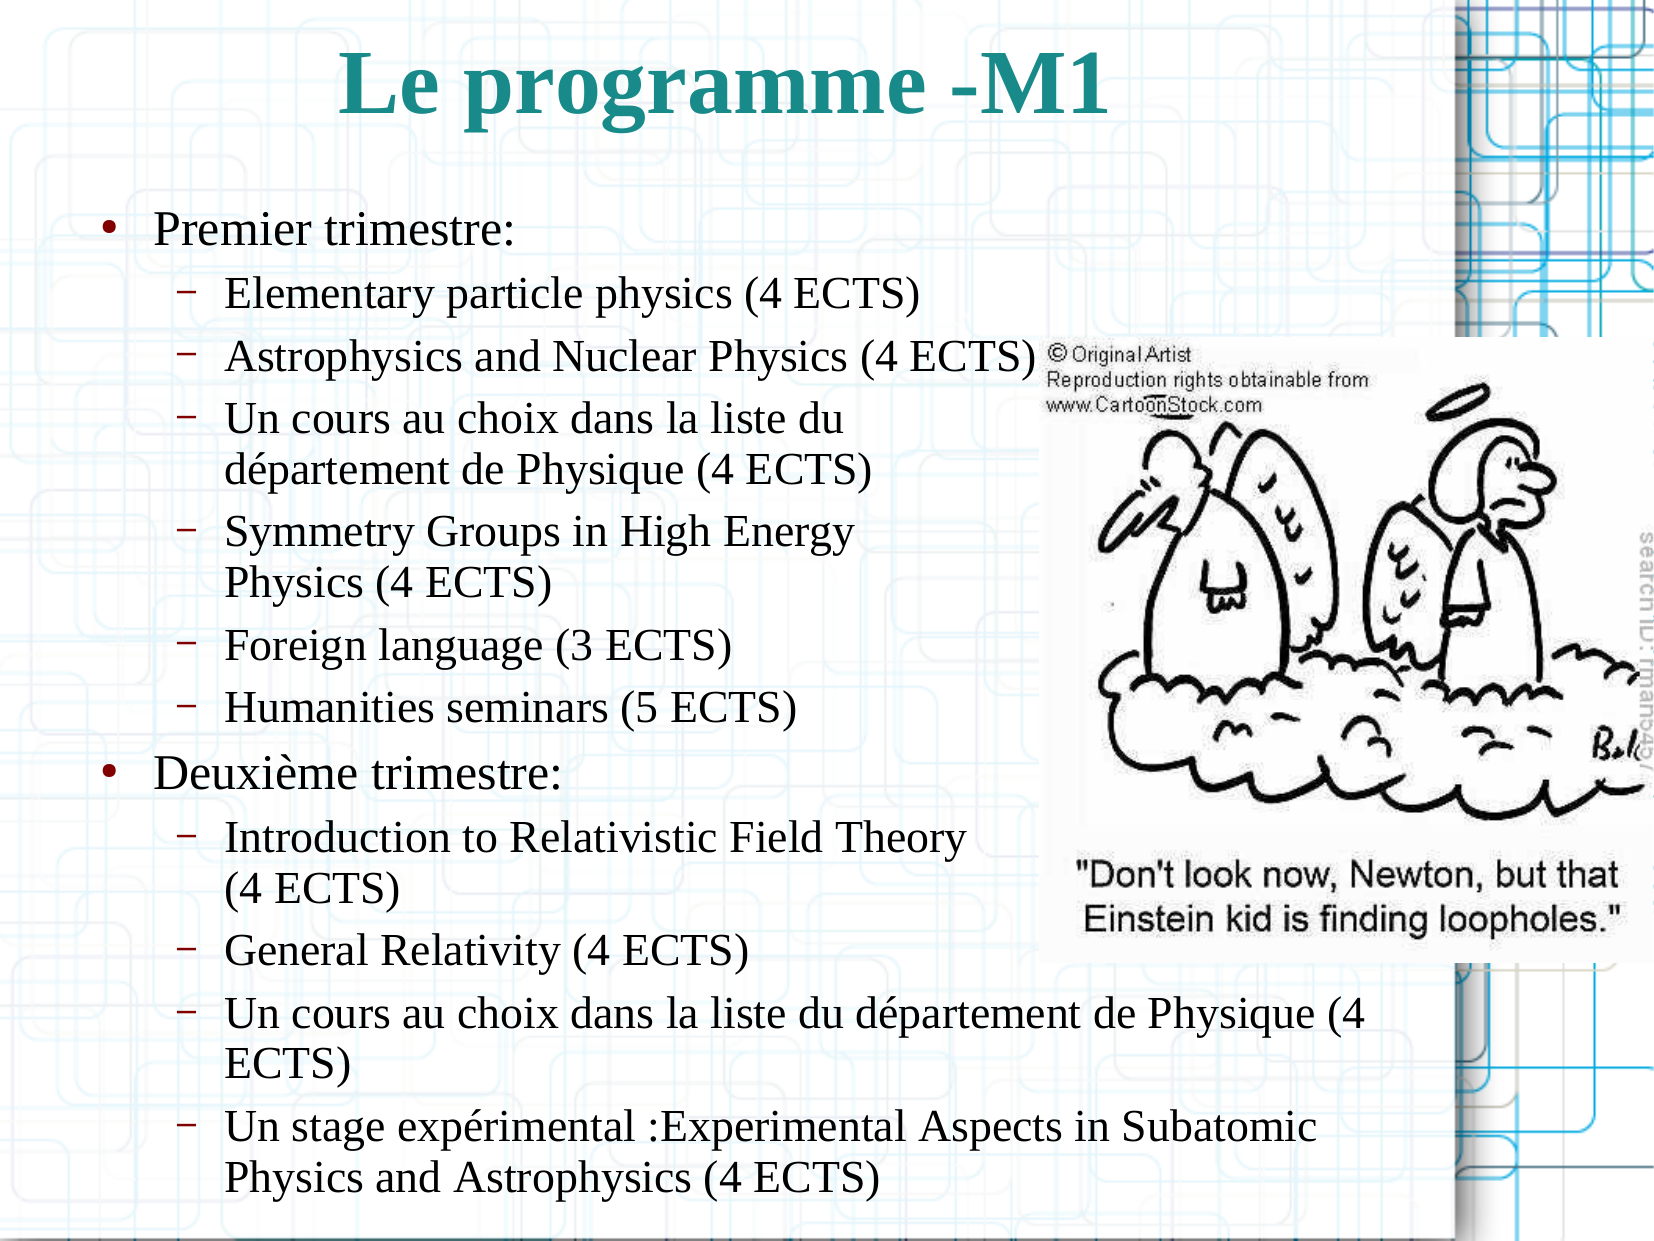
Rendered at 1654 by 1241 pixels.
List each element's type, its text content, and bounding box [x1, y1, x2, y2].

picture [0, 0, 1654, 1241]
title Le programme -M1 [0, 29, 1453, 136]
list Premier trimestre: Elementary particle physics (4 ECTS) Astrophysics and Nuclear Physics (4 ECTS) Un cours au choix dans la liste du département de Physique (4 ECTS) Symmetry Groups in High Energy Physics (4 ECTS) Foreign language (3 ECTS) Humanities seminars (5 ECTS) Deuxième trimestre: Introduction to Relativistic Field Theory (4 ECTS) General Relativity (4 ECTS) Un cours au choix dans la liste du département de Physique (4 ECTS) Un stage expérimental :Experimental Aspects in Subatomic Physics and Astrophysics (4 ECTS) [82, 200, 1418, 1203]
